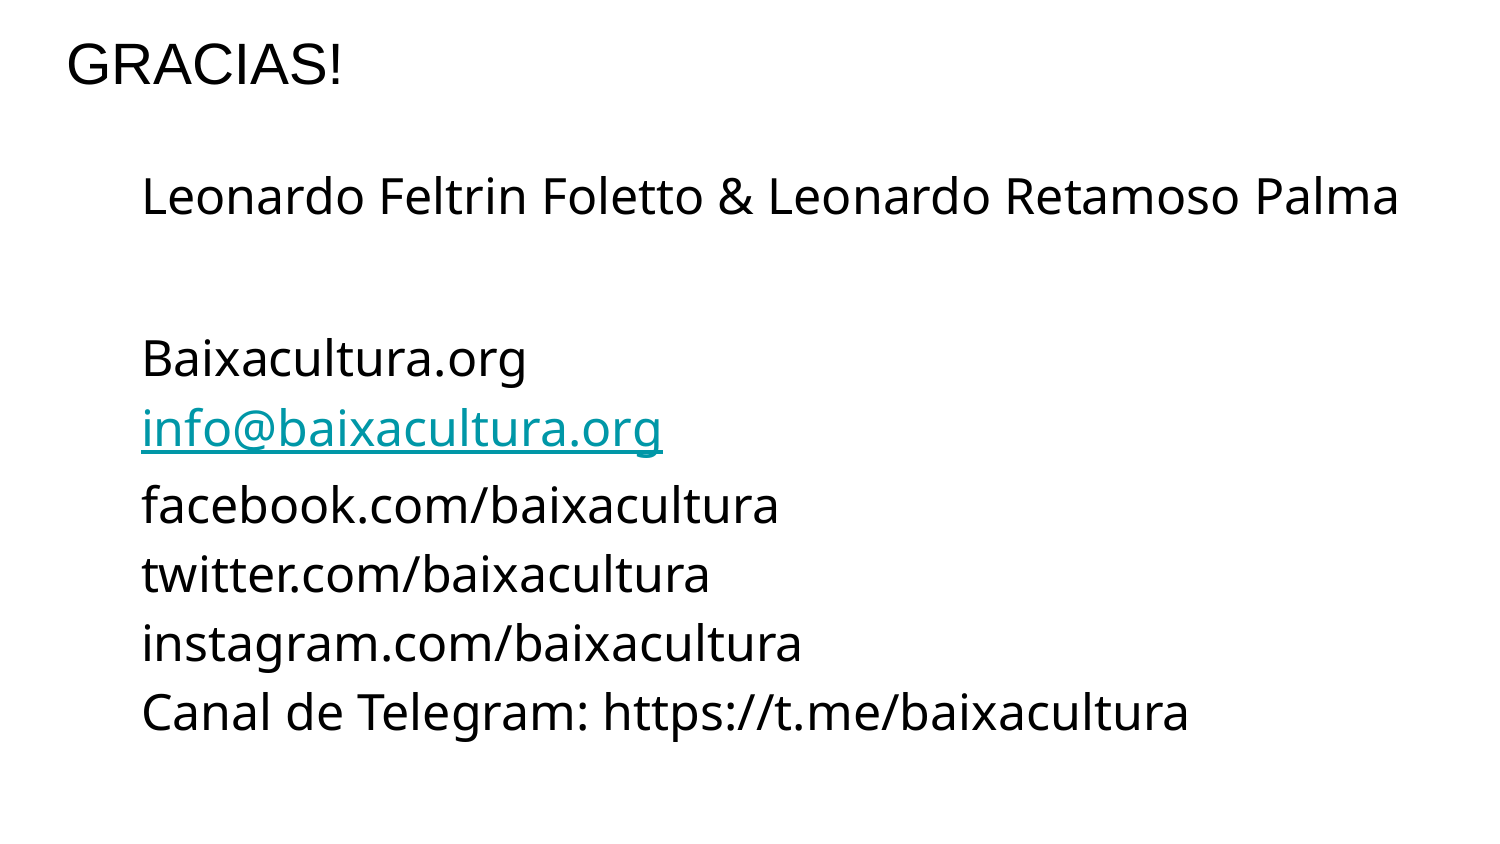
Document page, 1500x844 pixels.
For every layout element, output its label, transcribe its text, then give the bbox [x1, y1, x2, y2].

title GRACIAS! [51, 11, 1449, 106]
list Leonardo Feltrin Foletto & Leonardo Retamoso Palma Baixacultura.org info@baixacultura.org facebook.com/baixacultura twitter.com/baixacultura instagram.com/baixacultura Canal de Telegram: https://t.me/baixacultura [51, 140, 1449, 766]
